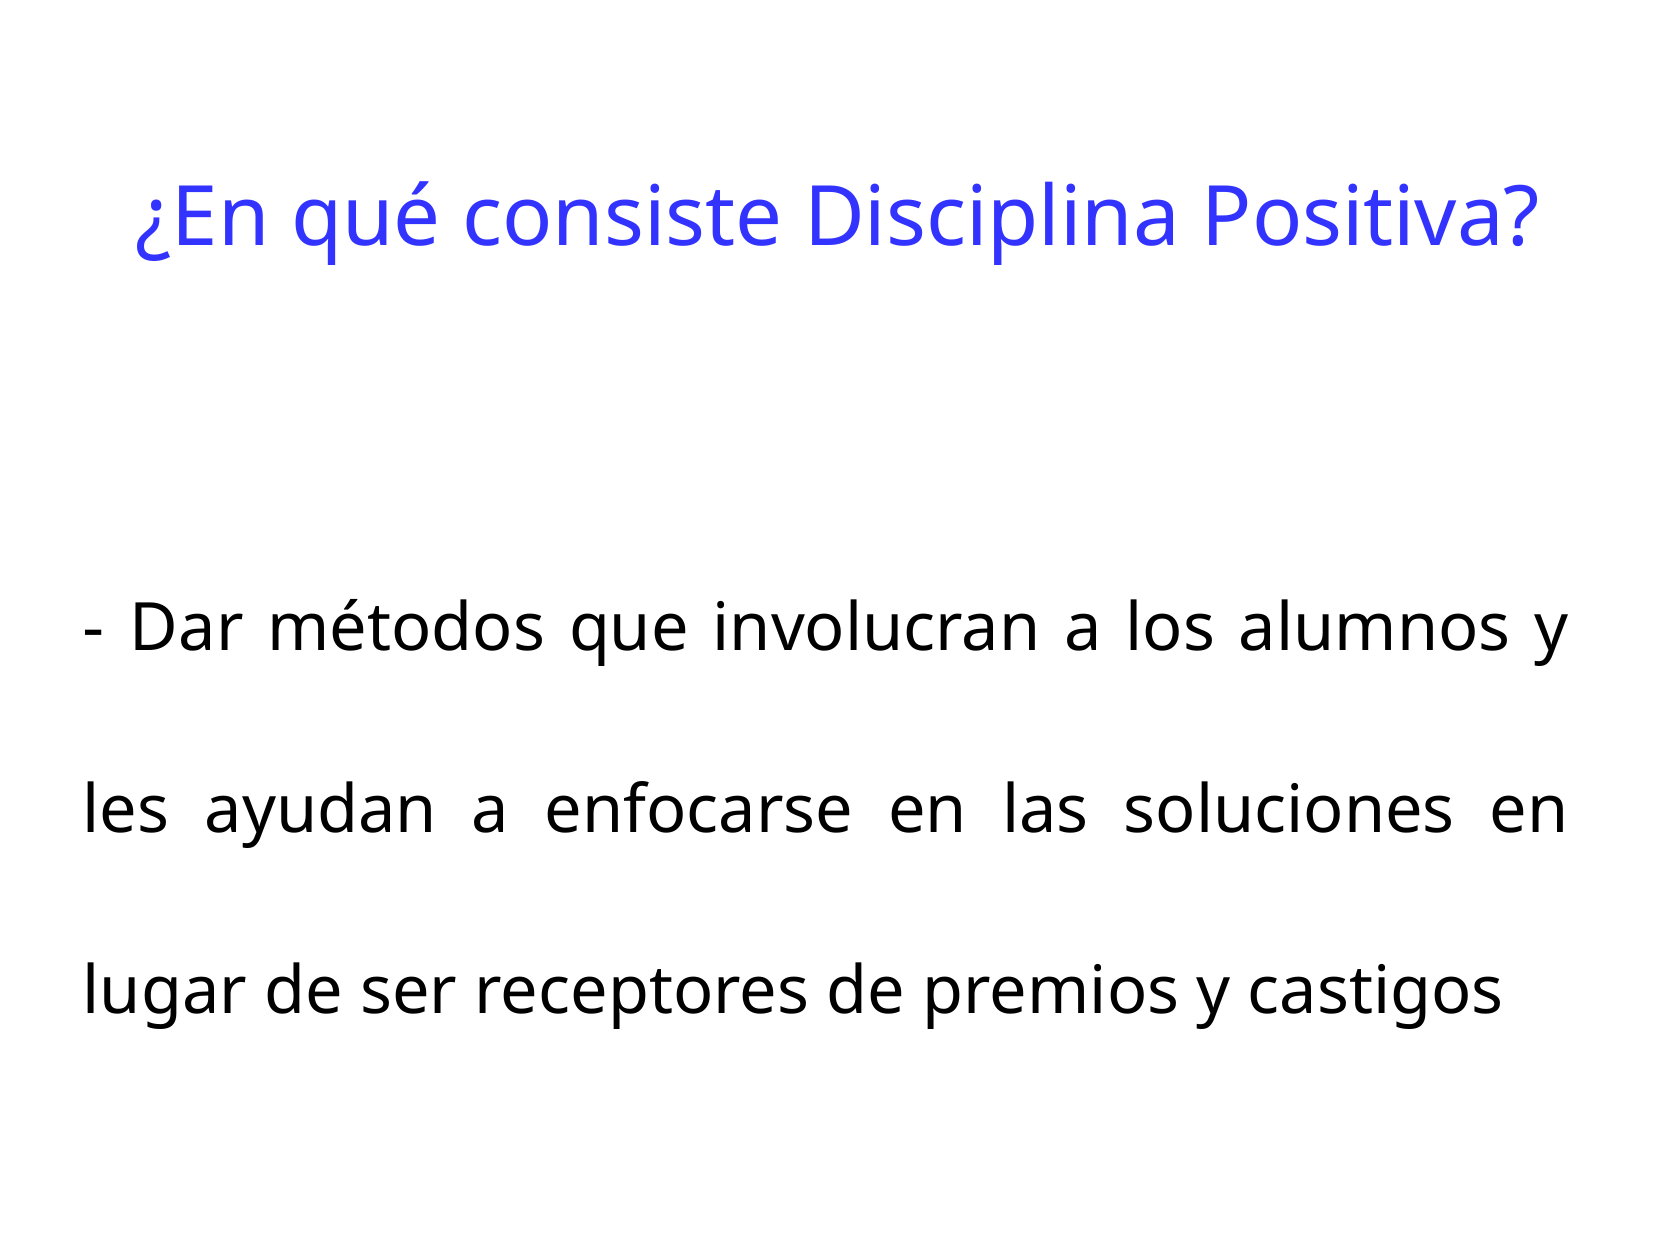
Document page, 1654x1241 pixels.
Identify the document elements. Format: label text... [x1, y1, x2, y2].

subtitle - Dar métodos que involucran a los alumnos y les ayudan a enfocarse en las soluciones en lugar de ser receptores de premios y castigos [82, 432, 1571, 1241]
title ¿En qué consiste Disciplina Positiva? [94, 61, 1583, 367]
